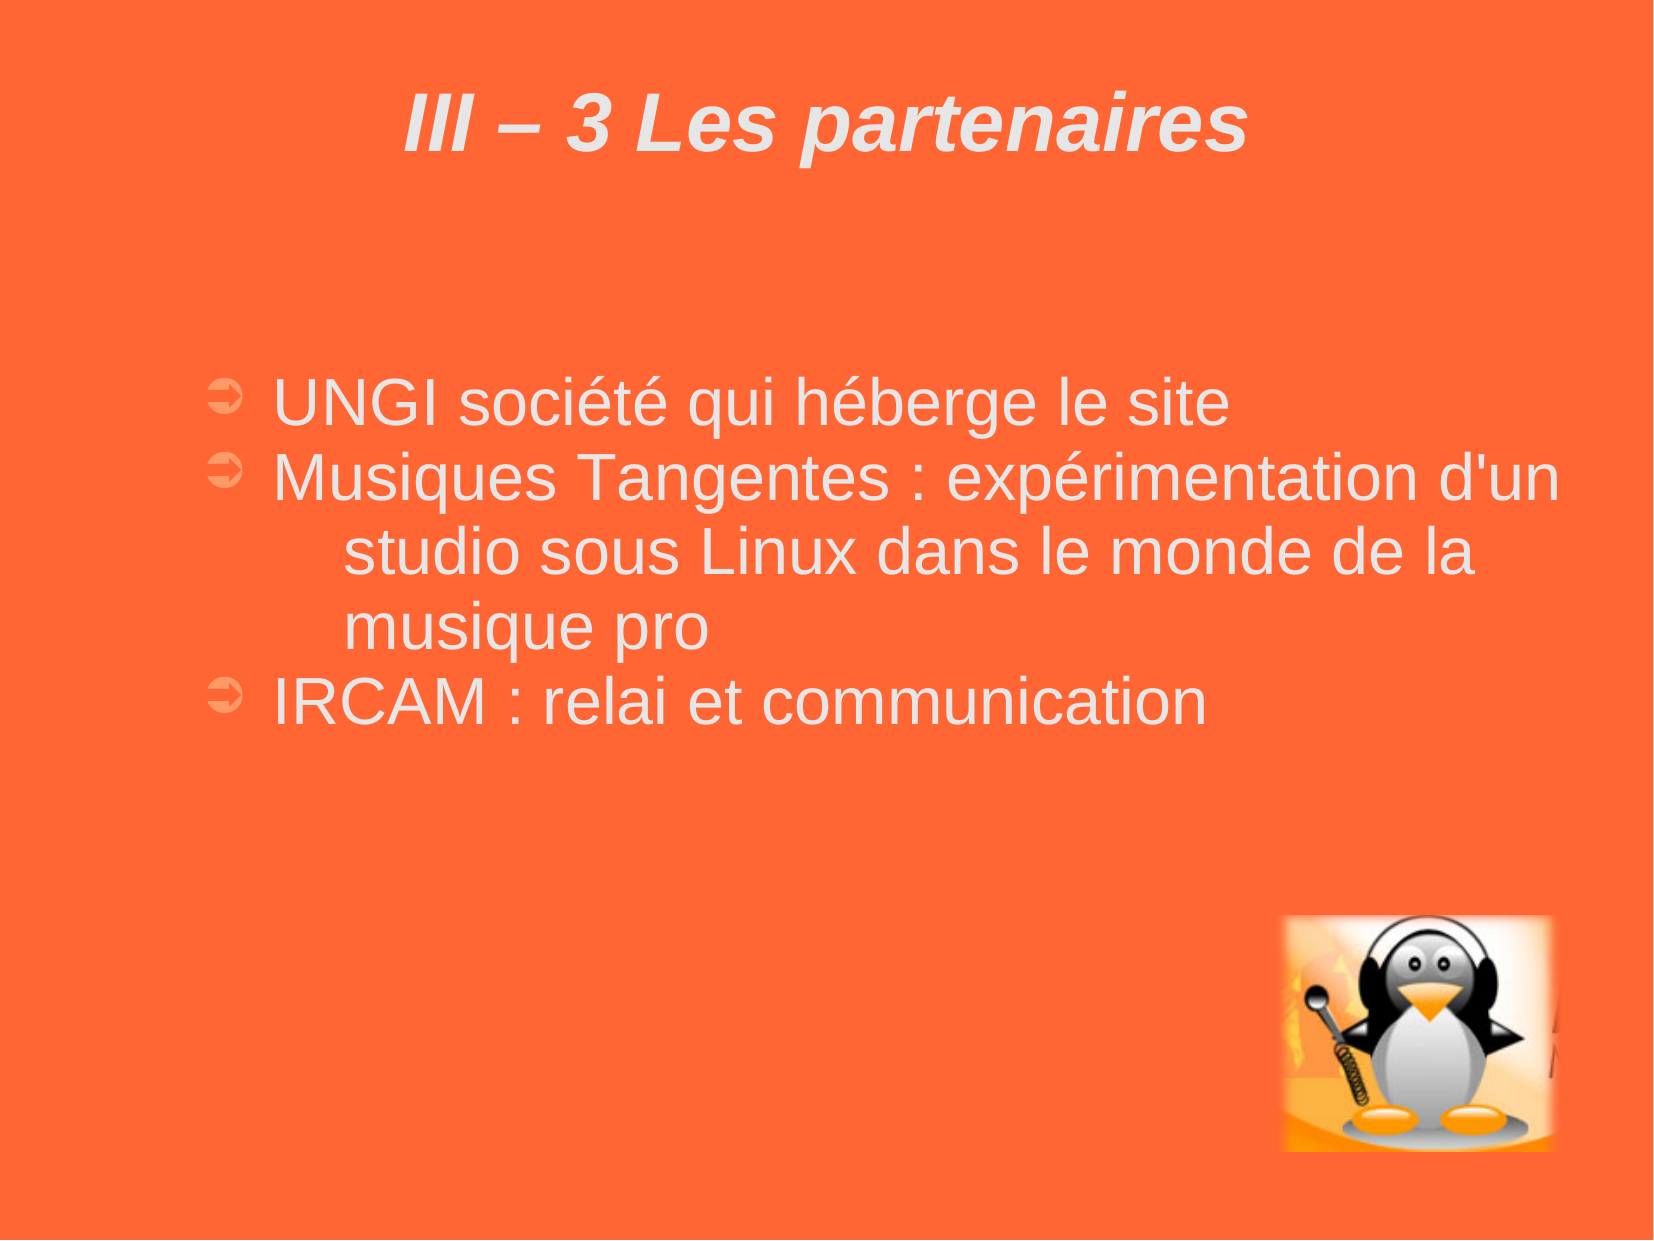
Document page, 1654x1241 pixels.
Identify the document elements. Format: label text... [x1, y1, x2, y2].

list UNGI société qui héberge le site Musiques Tangentes : expérimentation d'un studio sous Linux dans le monde de la musique pro IRCAM : relai et communication [178, 364, 1570, 1147]
picture [1272, 1147, 1565, 1152]
title III – 3 Les partenaires [121, 19, 1534, 227]
